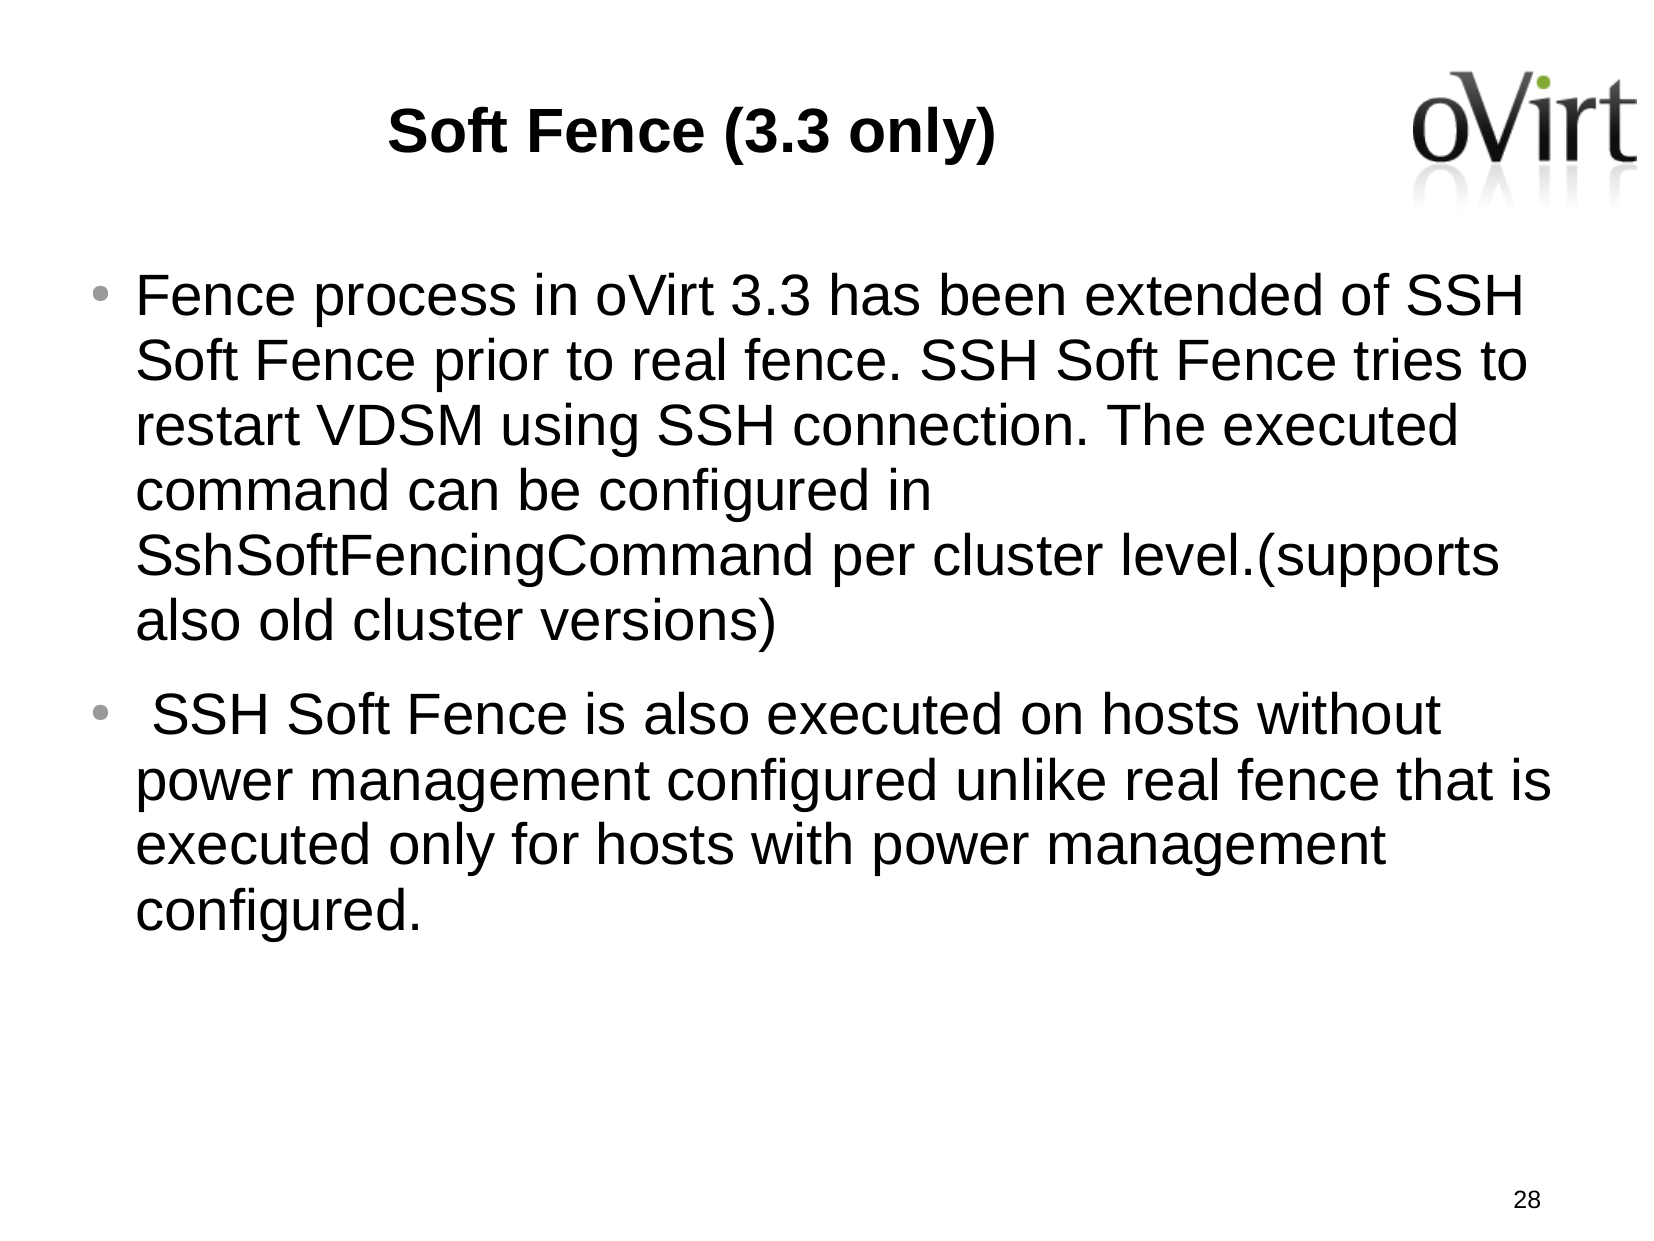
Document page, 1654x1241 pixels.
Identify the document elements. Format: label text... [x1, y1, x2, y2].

list Fence process in oVirt 3.3 has been extended of SSH Soft Fence prior to real fence. SSH Soft Fence tries to restart VDSM using SSH connection. The executed command can be configured in SshSoftFencingCommand per cluster level.(supports also old cluster versions) SSH Soft Fence is also executed on hosts without power management configured unlike real fence that is executed only for hosts with power management configured. [75, 262, 1564, 968]
picture [1413, 63, 1637, 212]
title Soft Fence (3.3 only) [82, 37, 1303, 226]
